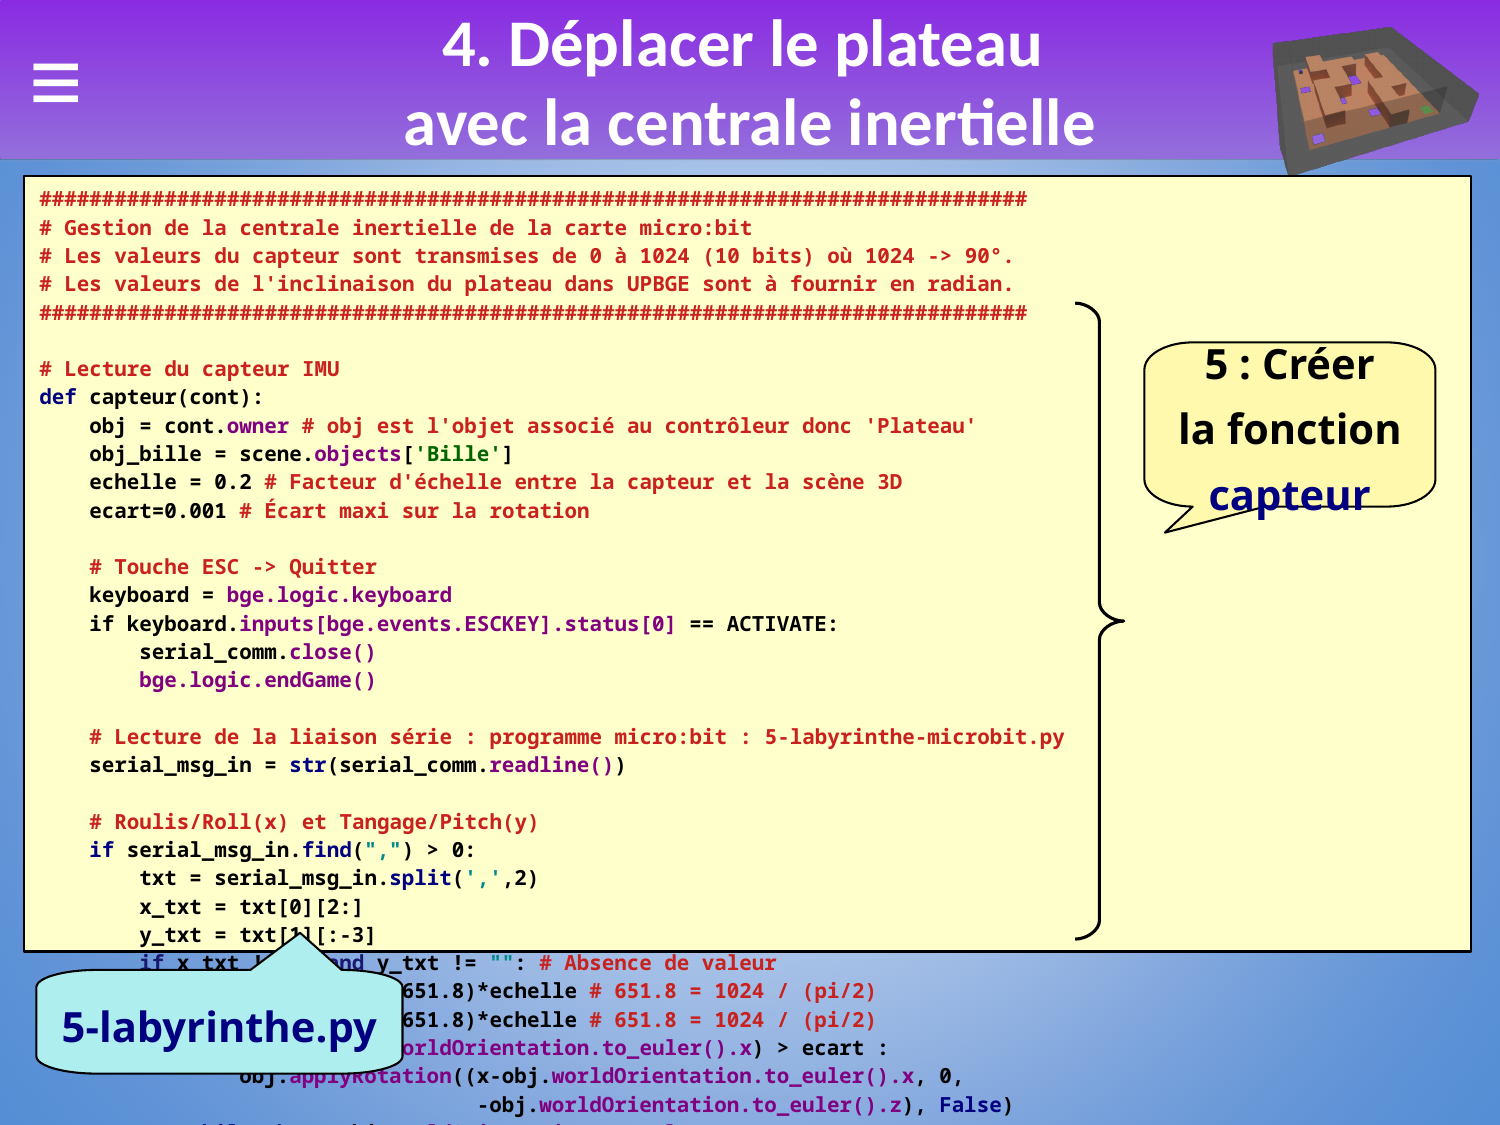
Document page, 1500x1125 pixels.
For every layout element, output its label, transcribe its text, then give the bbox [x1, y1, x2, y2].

text_box ≡ [14, 23, 101, 141]
picture [0, 27, 1500, 1125]
text_box 5 : Créer la fonction capteur [1144, 342, 1436, 533]
text_box 4. Déplacer le plateau avec la centrale inertielle [0, 0, 1500, 159]
text_box ############################################################################### # Gestion de la centrale inertielle de la carte micro:bit # Les valeurs du capteur sont transmises de 0 à 1024 (10 bits) où 1024 -> 90°. # Les valeurs de l'inclinaison du plateau dans UPBGE sont à fournir en radian. ############################################################################### # Lecture du capteur IMU def capteur(cont): obj = cont.owner # obj est l'objet associé au contrôleur donc 'Plateau' obj_bille = scene.objects['Bille'] echelle = 0.2 # Facteur d'échelle entre la capteur et la scène 3D ecart=0.001 # Écart maxi sur la rotation # Touche ESC -> Quitter keyboard = bge.logic.keyboard if keyboard.inputs[bge.events.ESCKEY].status[0] == ACTIVATE: serial_comm.close() bge.logic.endGame() # Lecture de la liaison série : programme micro:bit : 5-labyrinthe-microbit.py serial_msg_in = str(serial_comm.readline()) # Roulis/Roll(x) et Tangage/Pitch(y) if serial_msg_in.find(",") > 0: txt = serial_msg_in.split(',',2) x_txt = txt[0][2:] y_txt = txt[1][:-3] if x_txt != "" and y_txt != "": # Absence de valeur x=-(float(x_txt)/651.8)*echelle # 651.8 = 1024 / (pi/2) y=-(float(y_txt)/651.8)*echelle # 651.8 = 1024 / (pi/2) while abs(x-obj.worldOrientation.to_euler().x) > ecart : obj.applyRotation((x-obj.worldOrientation.to_euler().x, 0, -obj.worldOrientation.to_euler().z), False) while abs(y-obj.worldOrientation.to_euler().y) > ecart : obj.applyRotation((0, y-obj.worldOrientation.to_euler().y, -obj.worldOrientation.to_euler().z), False) [23, 176, 1471, 952]
text_box 5-labyrinthe.py [36, 932, 403, 1074]
